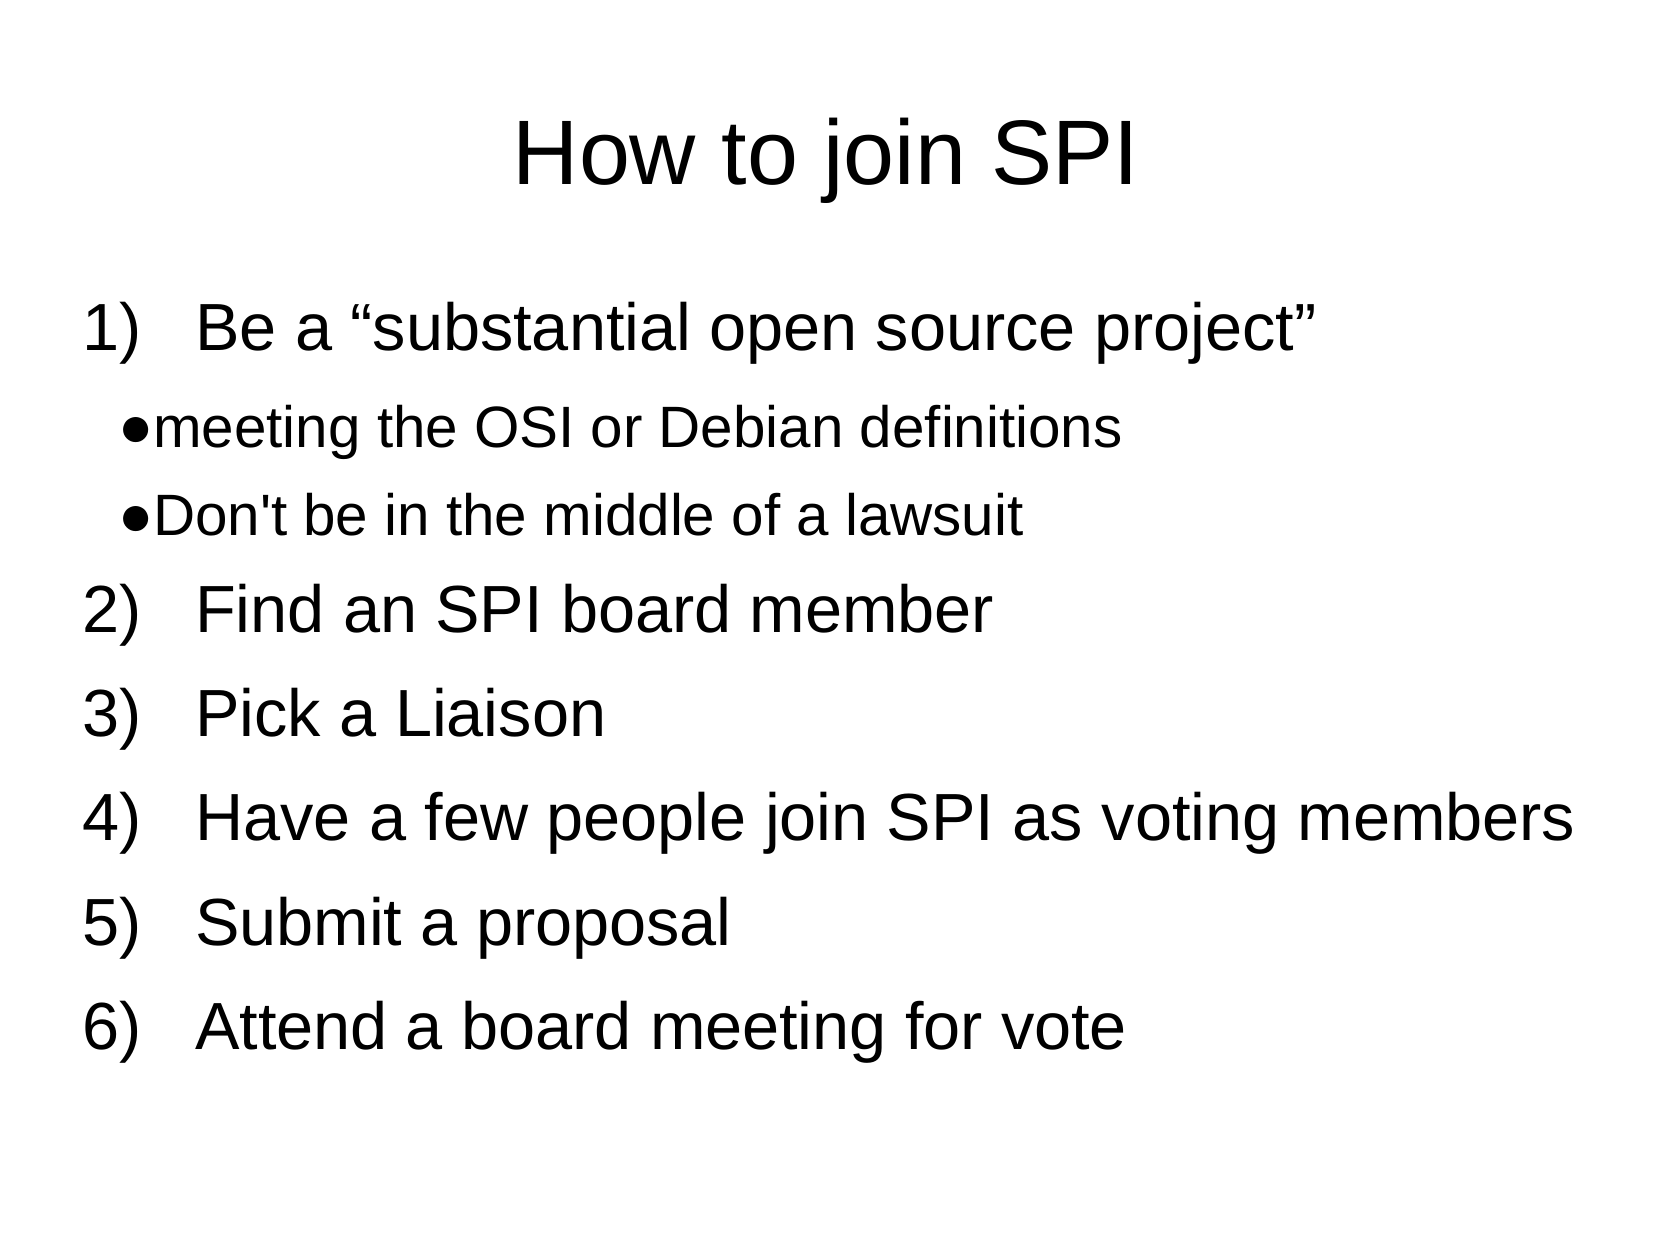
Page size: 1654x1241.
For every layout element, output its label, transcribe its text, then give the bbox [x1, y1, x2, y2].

list Be a “substantial open source project” meeting the OSI or Debian definitions Don't be in the middle of a lawsuit Find an SPI board member Pick a Liaison Have a few people join SPI as voting members Submit a proposal Attend a board meeting for vote [82, 290, 1606, 1126]
title How to join SPI [82, 49, 1571, 257]
